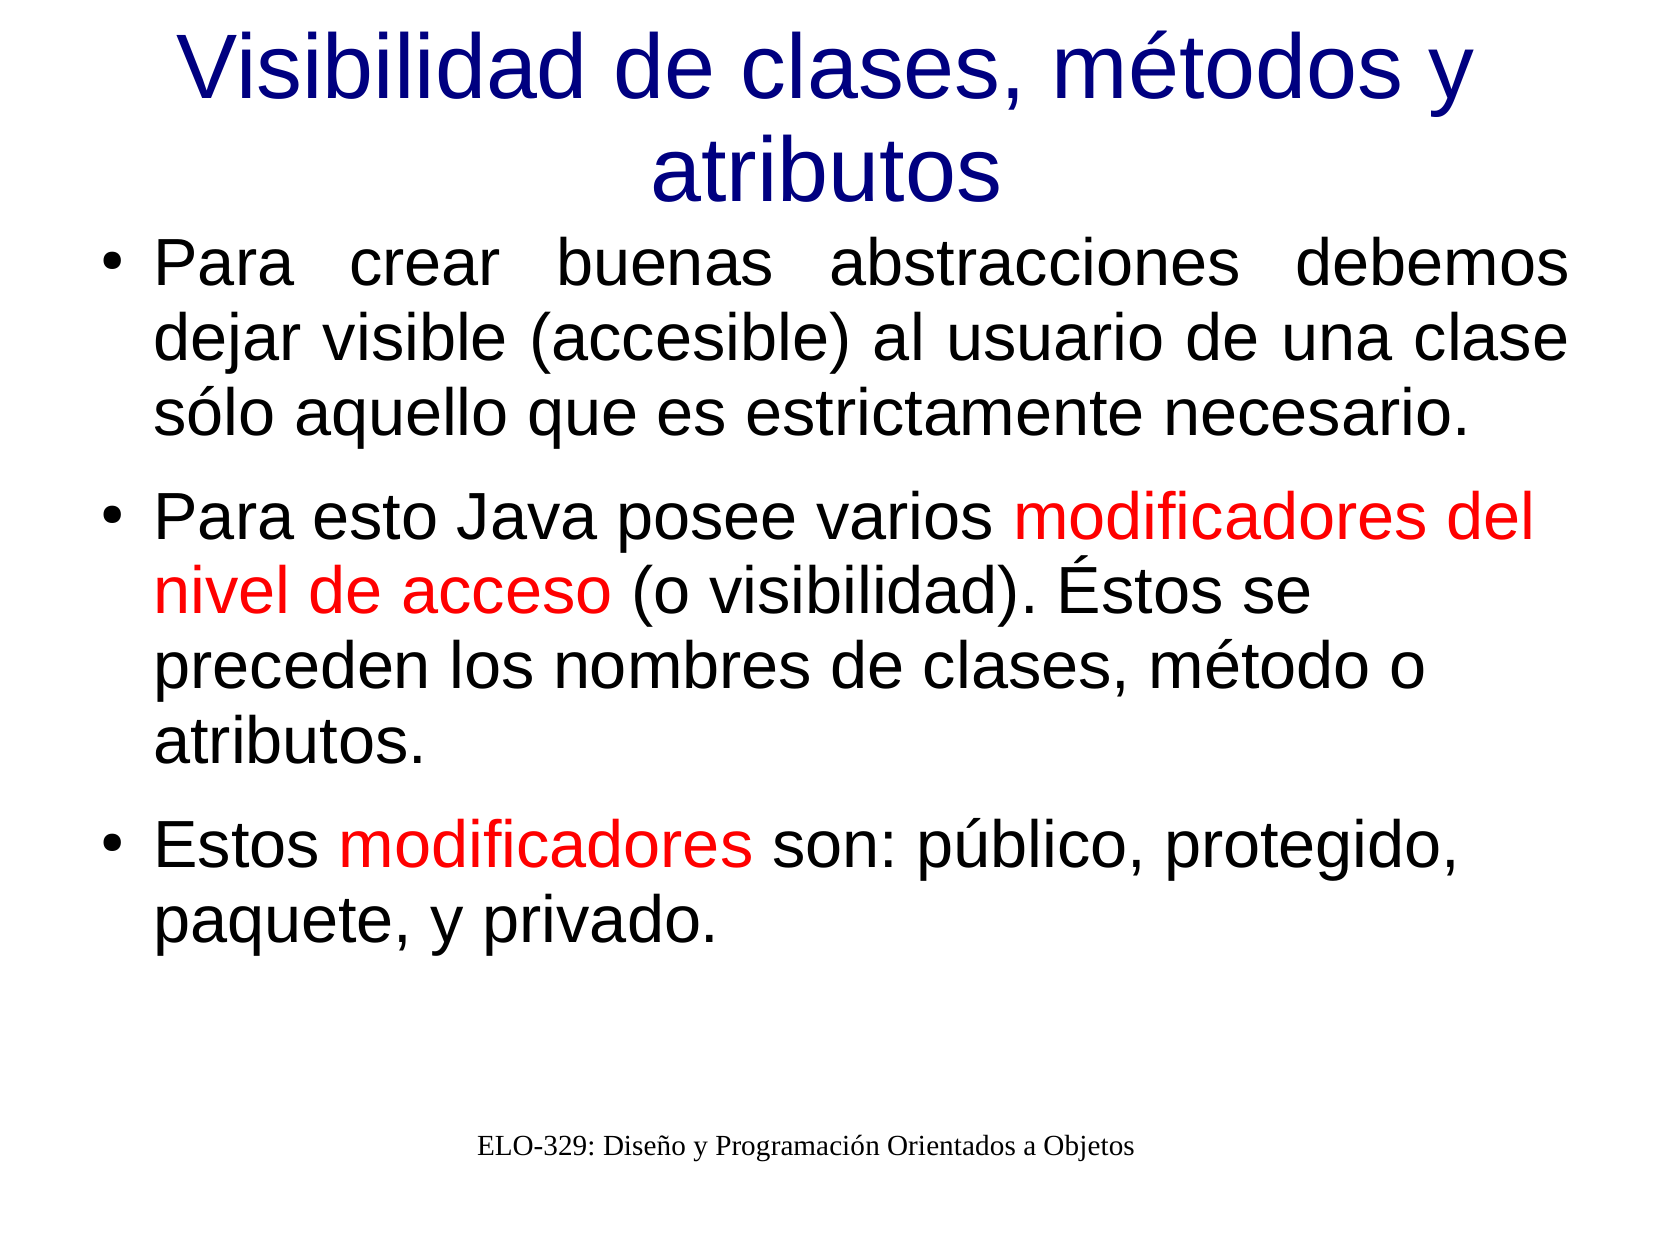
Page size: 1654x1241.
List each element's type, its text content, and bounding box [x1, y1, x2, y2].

list Para crear buenas abstracciones debemos dejar visible (accesible) al usuario de una clase sólo aquello que es estrictamente necesario. Para esto Java posee varios modificadores del nivel de acceso (o visibilidad). Éstos se preceden los nombres de clases, método o atributos. Estos modificadores son: público, protegido, paquete, y privado. [82, 225, 1571, 1044]
title Visibilidad de clases, métodos y atributos [82, 49, 1571, 188]
